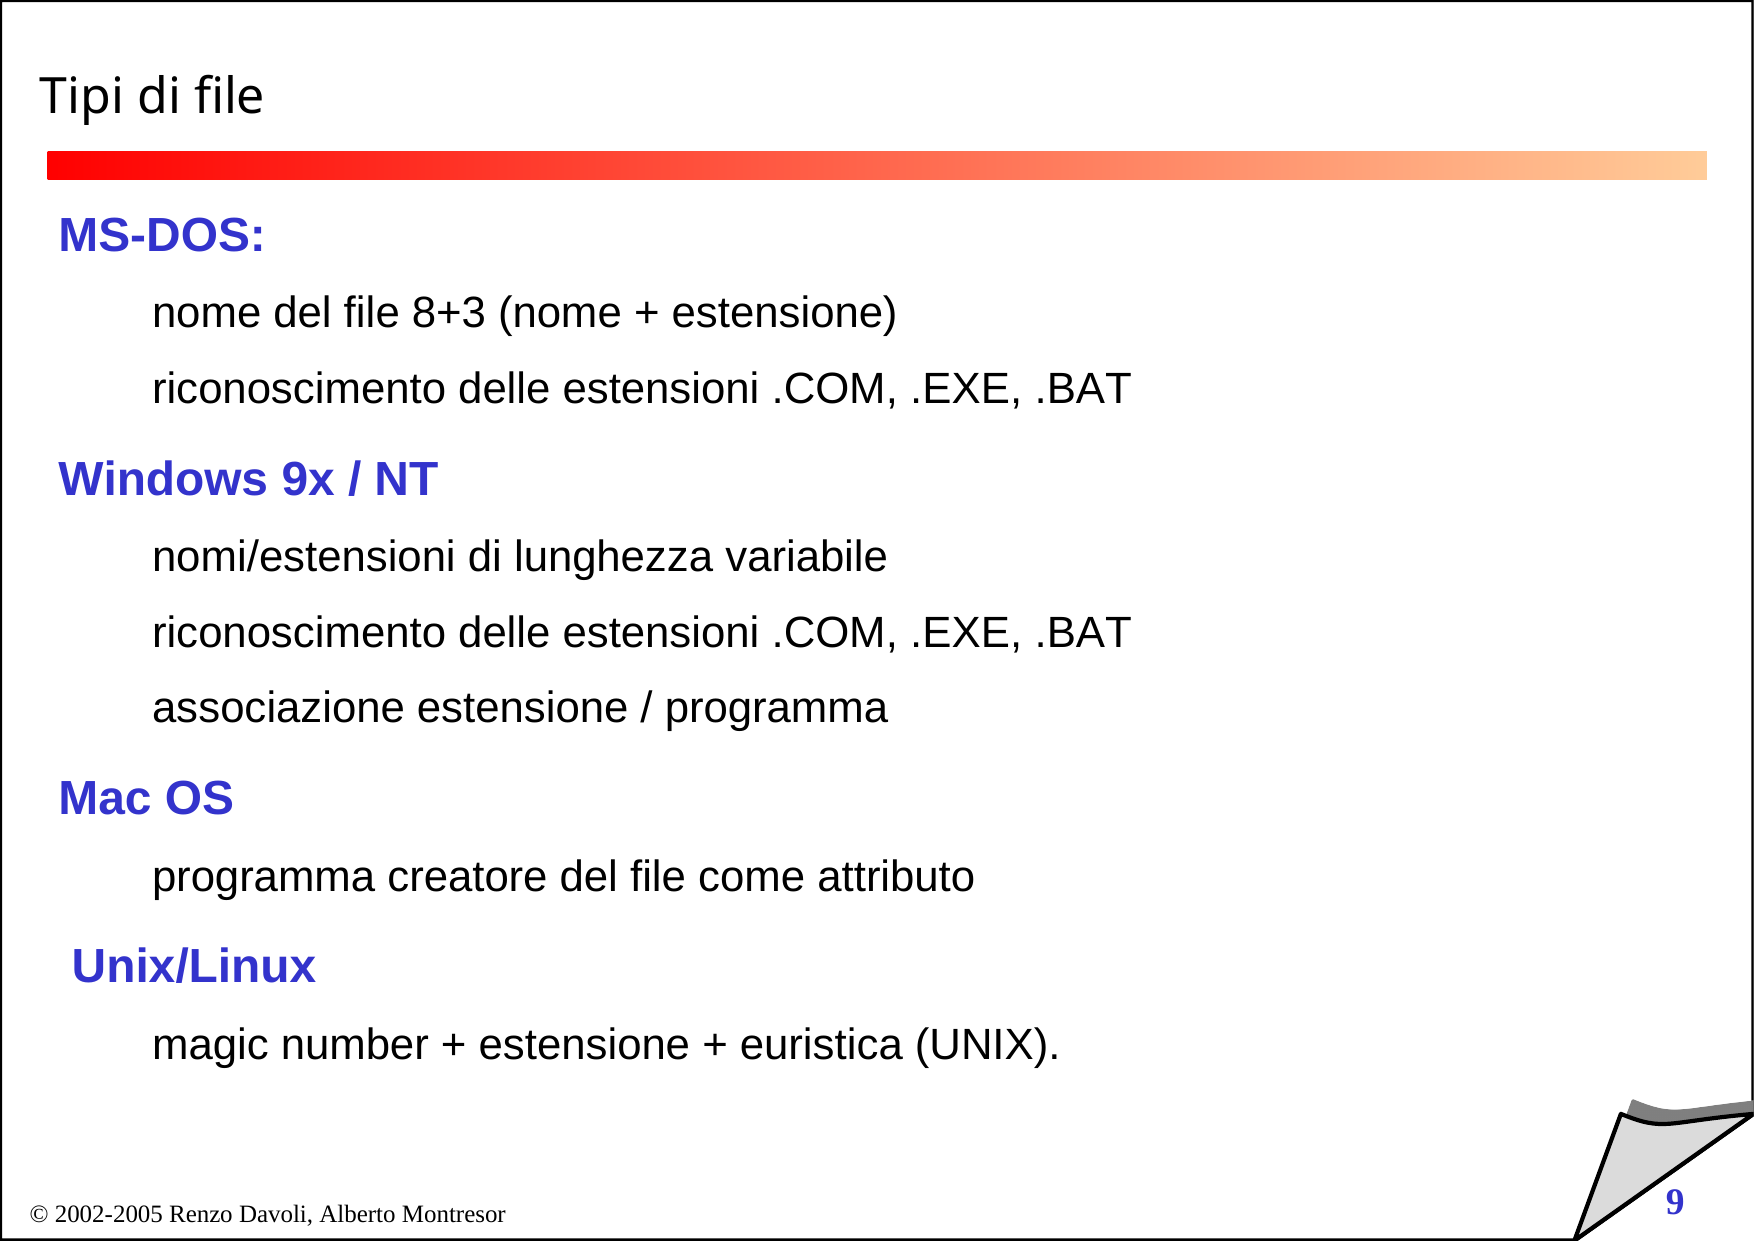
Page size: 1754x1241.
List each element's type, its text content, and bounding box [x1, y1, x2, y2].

text_box 6-11 [1074, 152, 1078, 179]
title Tipi di file [40, 49, 1713, 144]
list MS-DOS: nome del file 8+3 (nome + estensione) riconoscimento delle estensioni .COM, .EXE, .BAT Windows 9x / NT nomi/estensioni di lunghezza variabile riconoscimento delle estensioni .COM, .EXE, .BAT associazione estensione / programma Mac OS programma creatore del file come attributo Unix/Linux magic number + estensione + euristica (UNIX). [58, 206, 1695, 1157]
text_box Start [1469, 152, 1474, 179]
